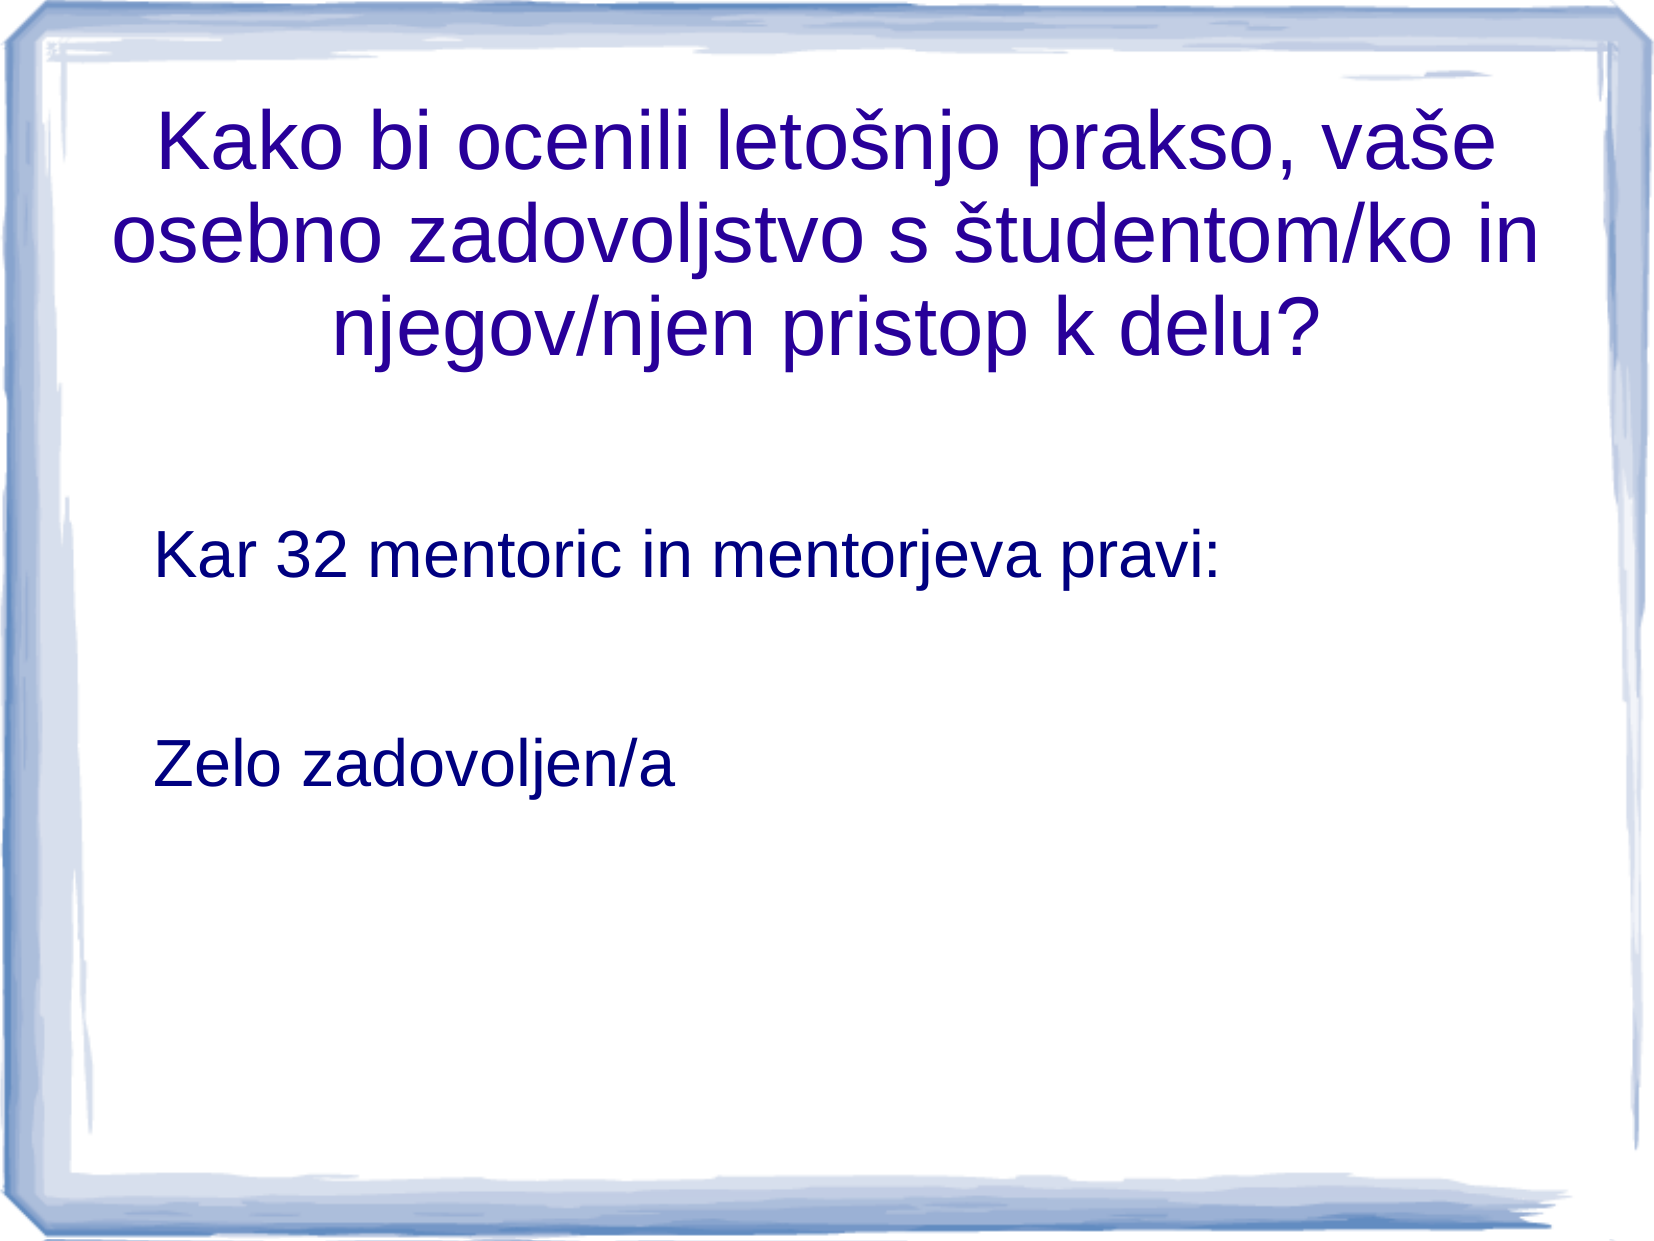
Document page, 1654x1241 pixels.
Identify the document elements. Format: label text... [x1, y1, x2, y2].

picture [0, 0, 1654, 1241]
list Kar 32 mentoric in mentorjeva pravi: Zelo zadovoljen/a [153, 513, 1606, 1193]
title Kako bi ocenili letošnjo prakso, vaše osebno zadovoljstvo s študentom/ko in njegov/njen pristop k delu? [82, 49, 1572, 420]
